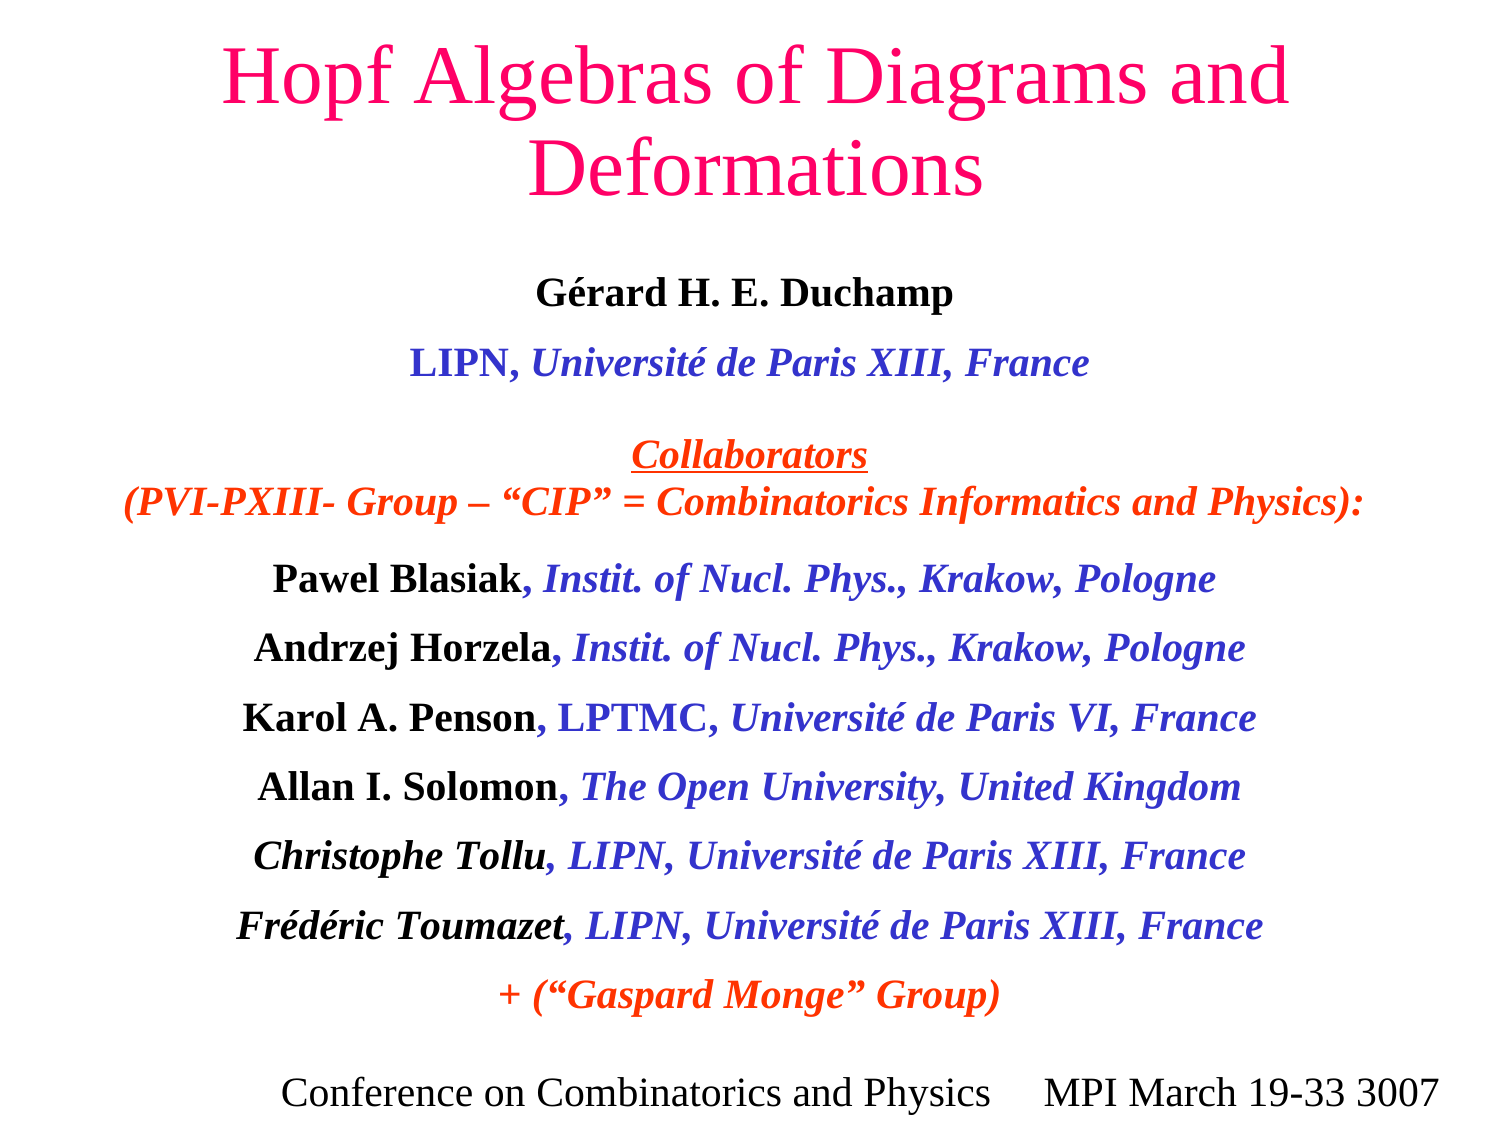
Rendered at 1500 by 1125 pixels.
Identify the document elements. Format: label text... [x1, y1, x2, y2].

title Hopf Algebras of Diagrams and Deformations [37, 2, 1476, 238]
text_box Conference on Combinatorics and Physics MPI March 19-33 3007 [218, 1062, 1500, 1125]
text_box Gérard H. E. Duchamp LIPN, Université de Paris XIII, France Collaborators (PVI-PXIII- Group – “CIP” = Combinatorics Informatics and Physics): Pawel Blasiak, Instit. of Nucl. Phys., Krakow, Pologne Andrzej Horzela, Instit. of Nucl. Phys., Krakow, Pologne Karol A. Penson, LPTMC, Université de Paris VI, France Allan I. Solomon, The Open University, United Kingdom Christophe Tollu, LIPN, Université de Paris XIII, France Frédéric Toumazet, LIPN, Université de Paris XIII, France + (“Gaspard Monge” Group) [12, 238, 1488, 1026]
